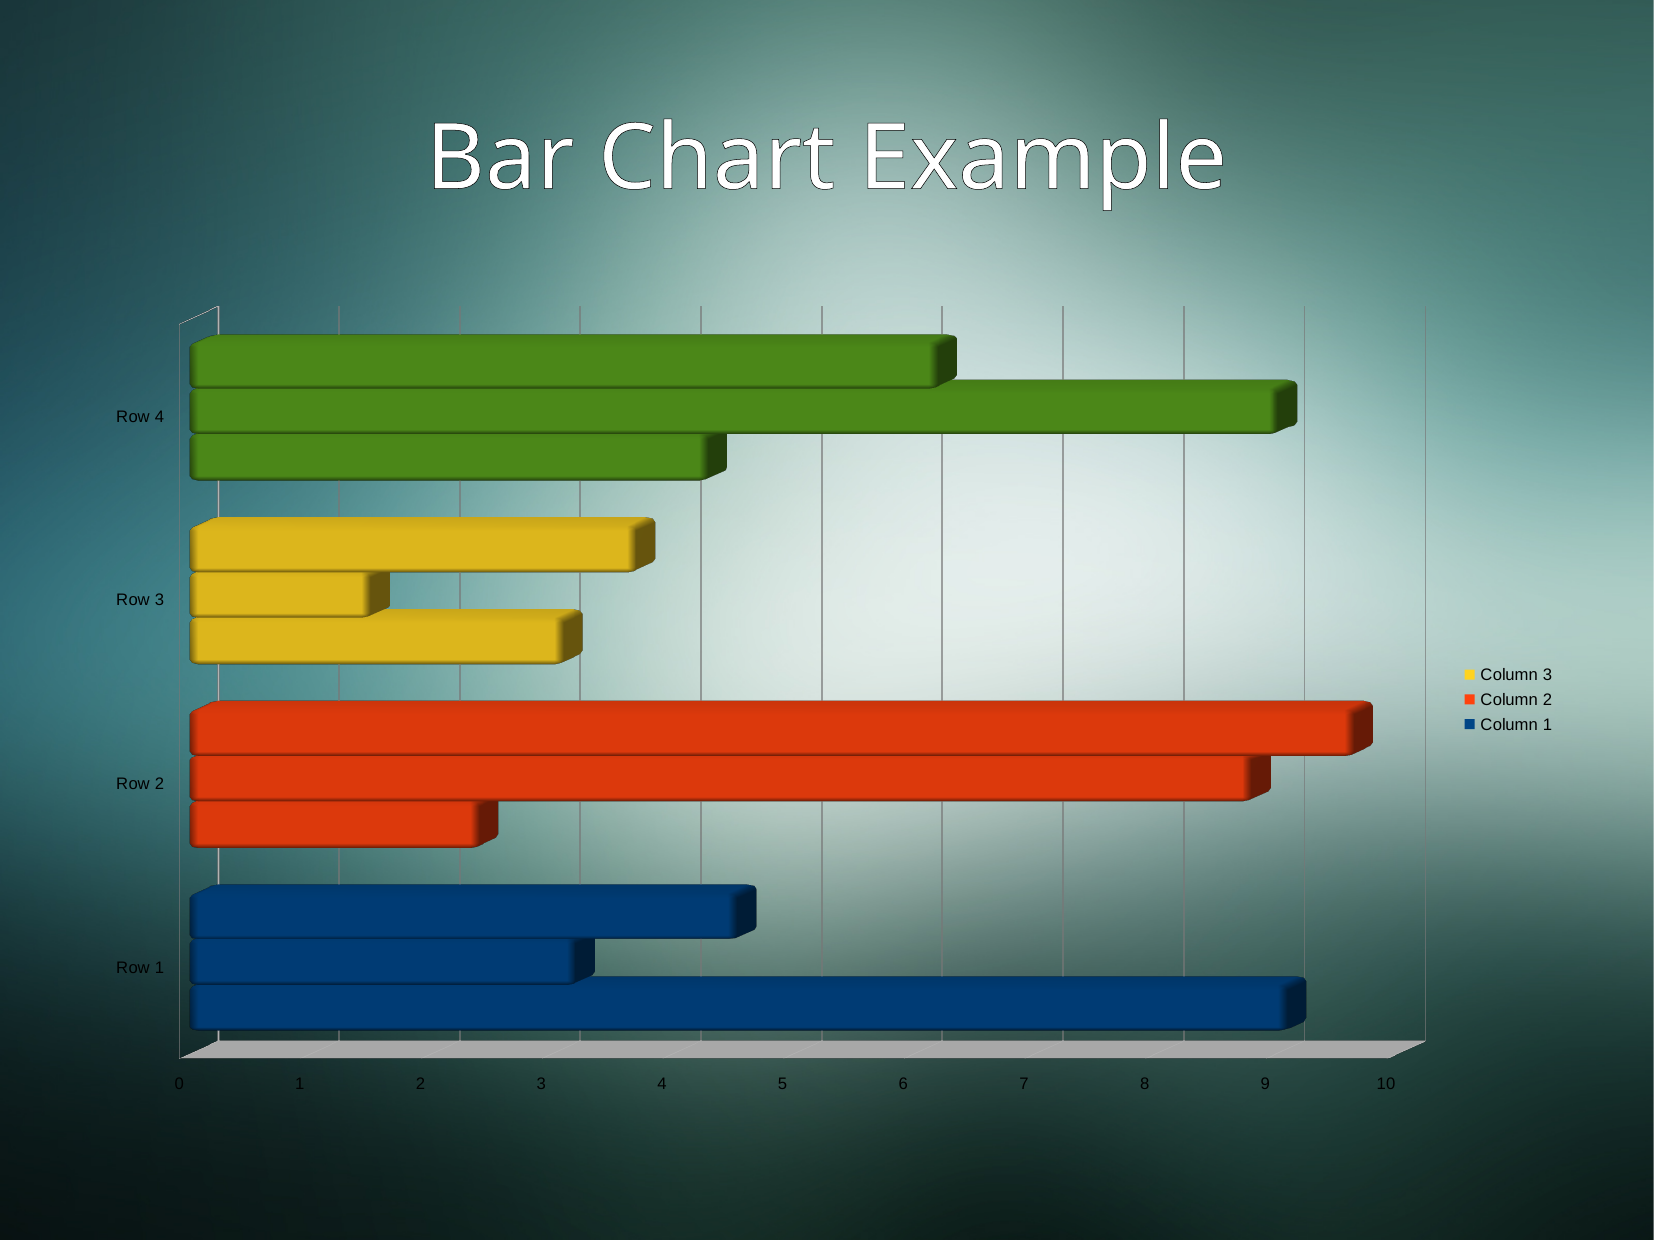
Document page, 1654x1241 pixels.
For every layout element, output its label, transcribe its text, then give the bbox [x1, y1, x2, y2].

chart [82, 290, 1571, 1109]
title Bar Chart Example [82, 49, 1571, 257]
picture [0, 0, 1654, 1240]
